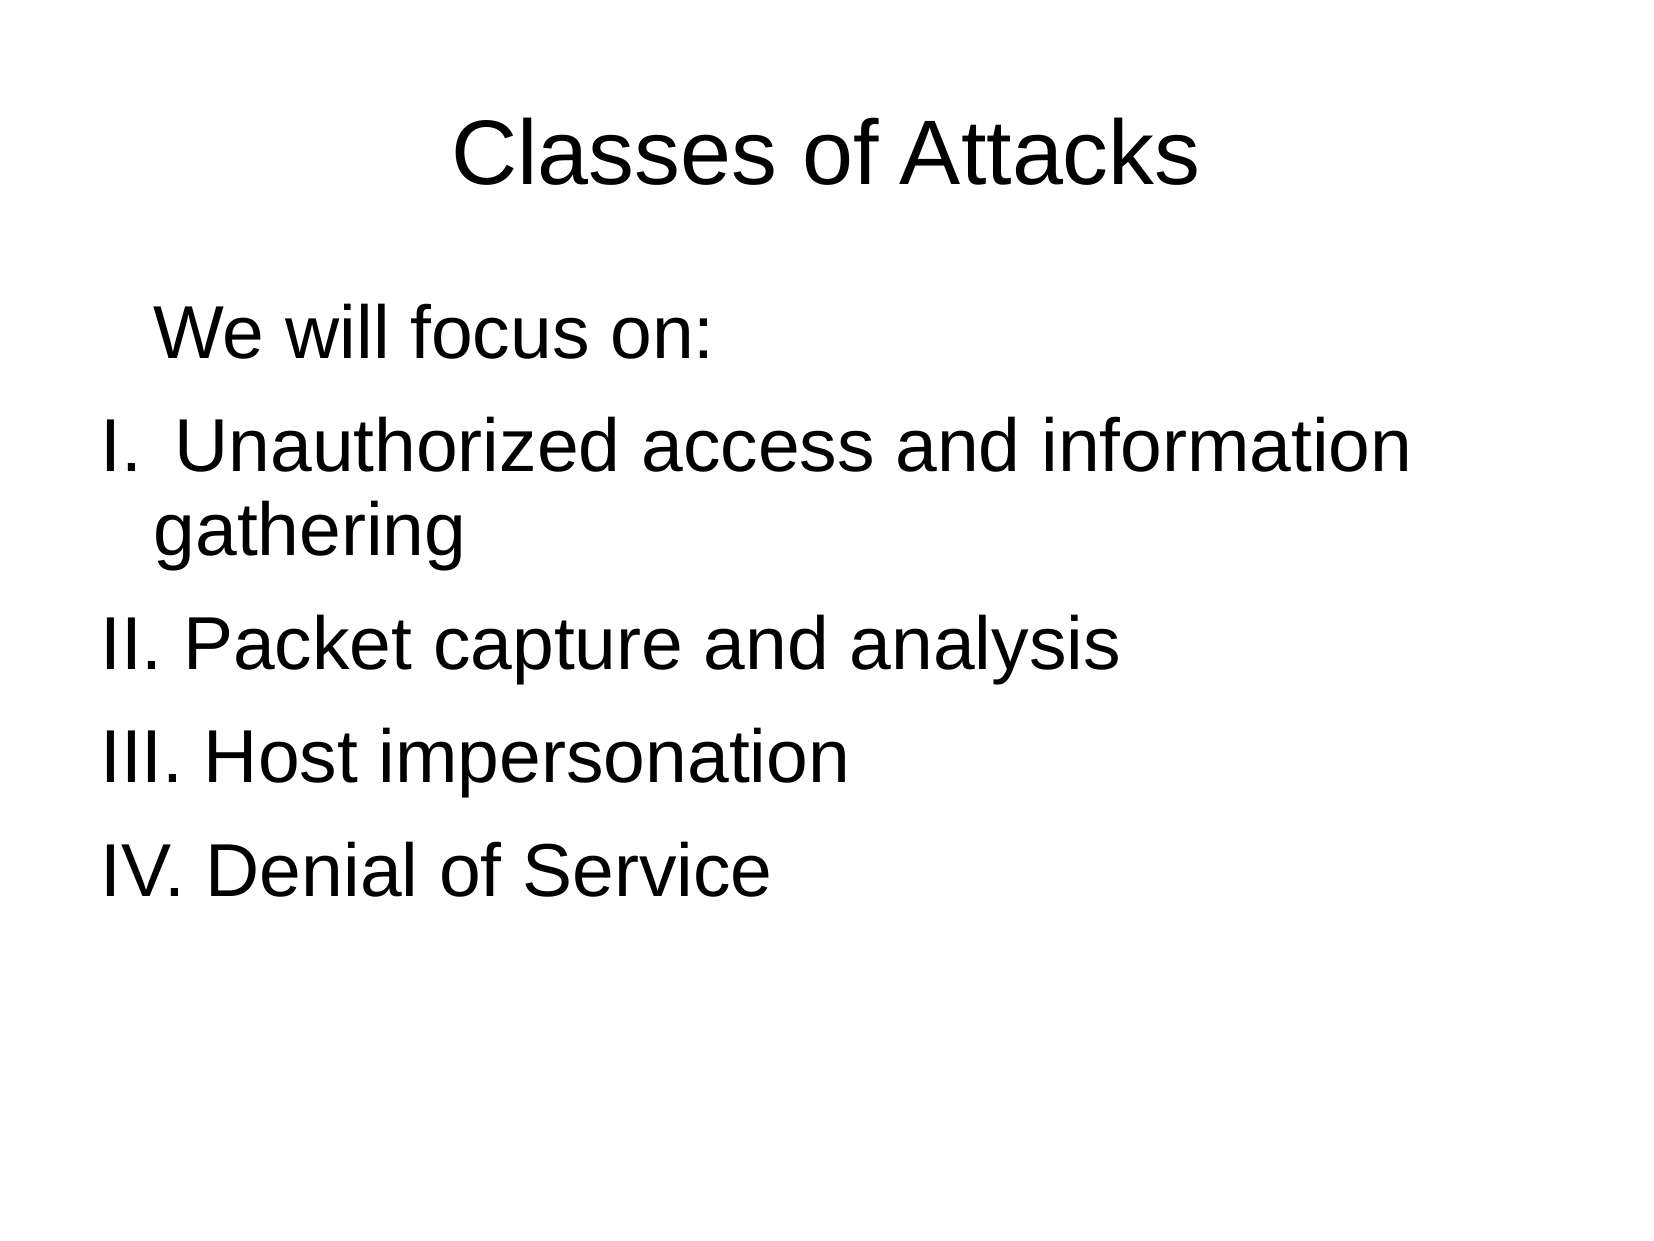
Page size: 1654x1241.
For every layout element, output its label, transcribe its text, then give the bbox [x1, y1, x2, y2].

title Classes of Attacks [82, 49, 1571, 257]
list We will focus on: Unauthorized access and information gathering Packet capture and analysis Host impersonation Denial of Service [82, 290, 1571, 1066]
